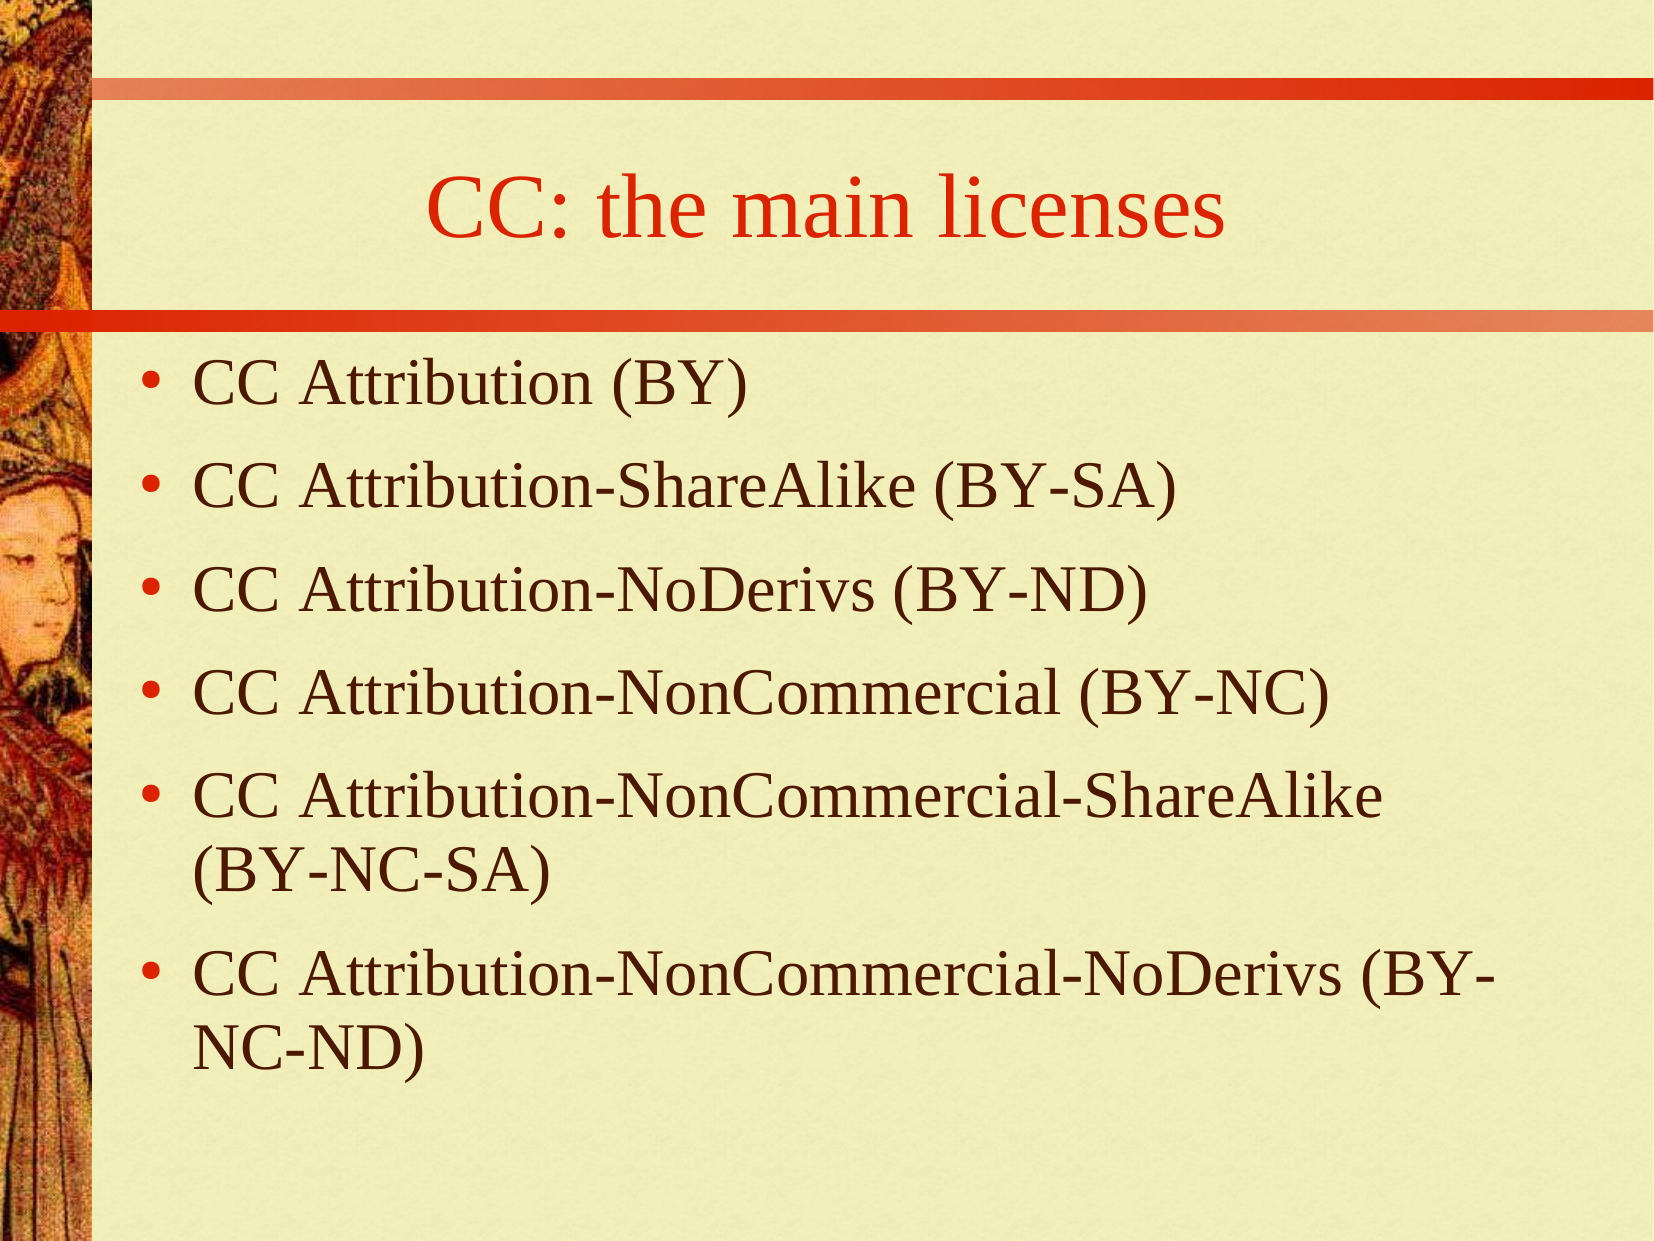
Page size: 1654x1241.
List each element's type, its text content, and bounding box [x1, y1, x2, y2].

picture [0, 0, 1654, 310]
title CC: the main licenses [121, 102, 1534, 311]
list CC Attribution (BY) CC Attribution-ShareAlike (BY-SA) CC Attribution-NoDerivs (BY-ND) CC Attribution-NonCommercial (BY-NC) CC Attribution-NonCommercial-ShareAlike (BY-NC-SA) CC Attribution-NonCommercial-NoDerivs (BY-NC-ND) [121, 344, 1534, 1127]
picture [0, 332, 1654, 1241]
